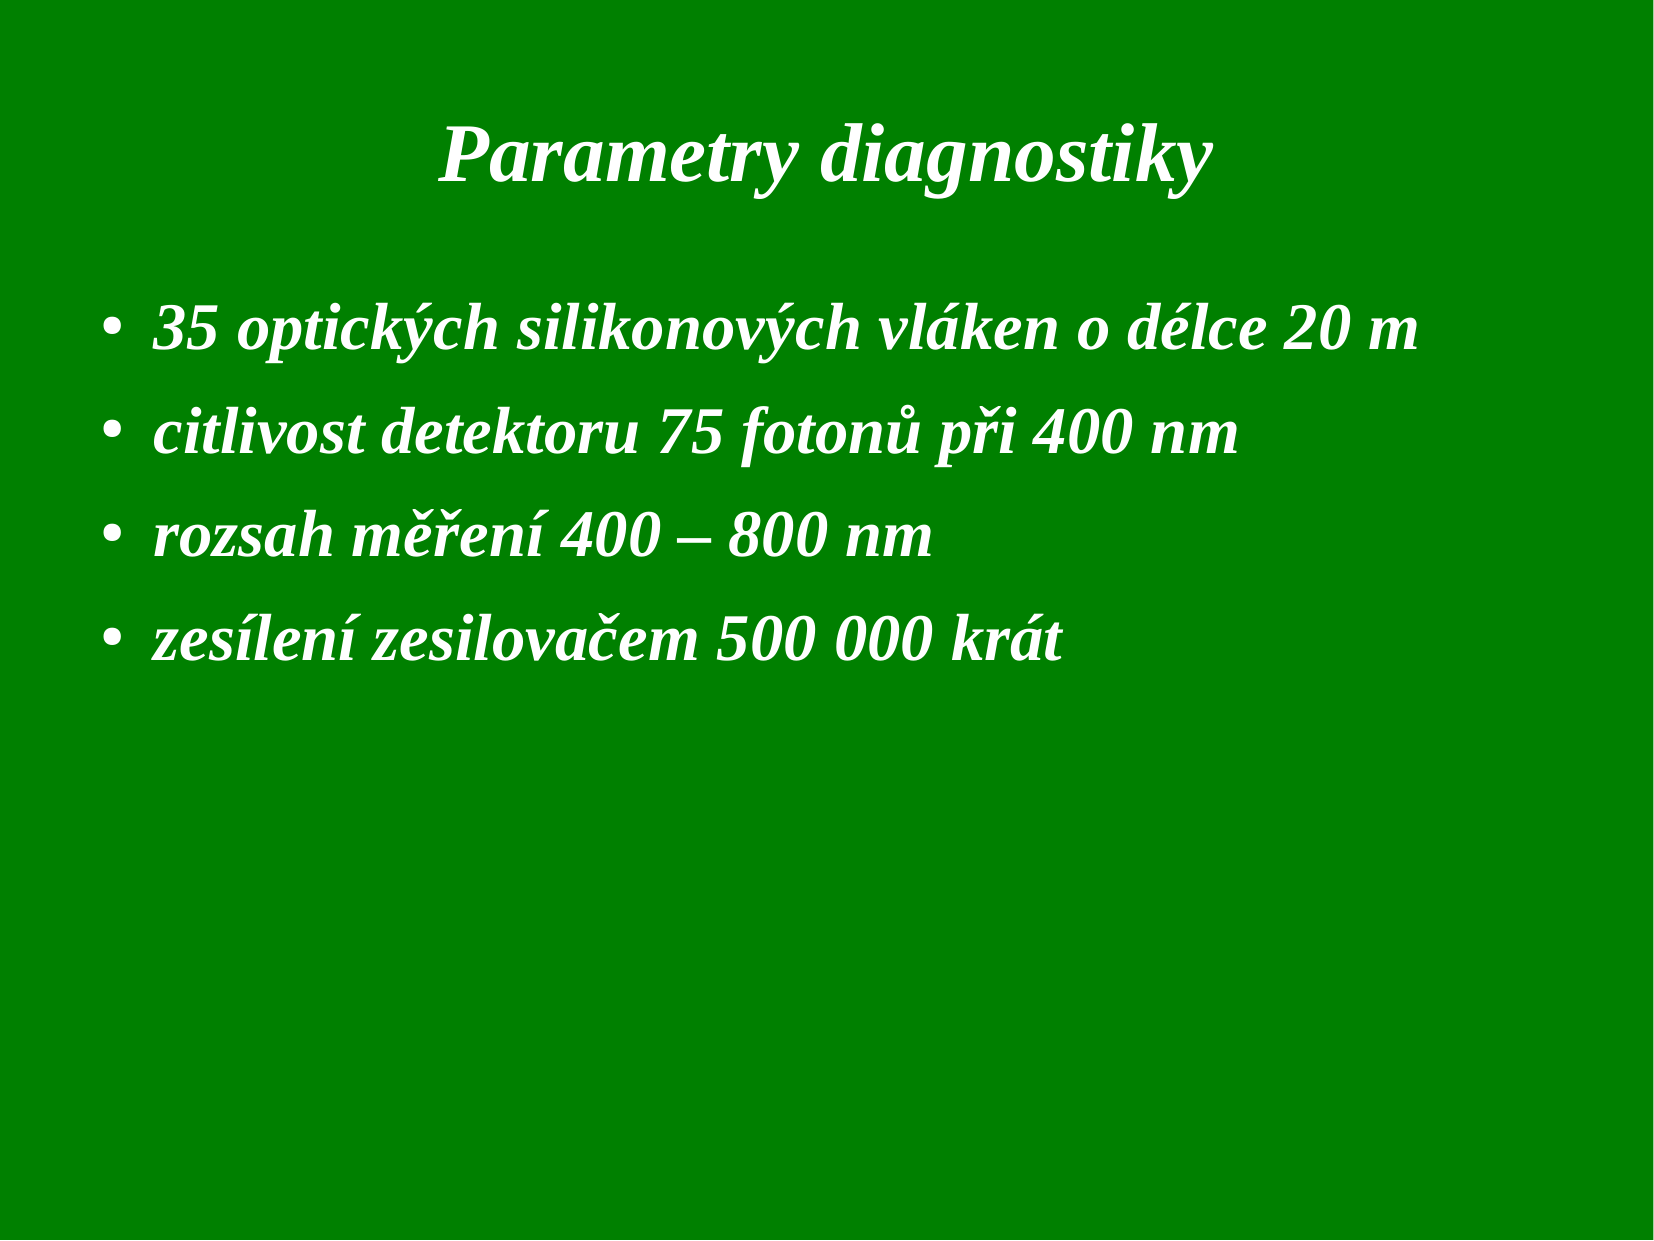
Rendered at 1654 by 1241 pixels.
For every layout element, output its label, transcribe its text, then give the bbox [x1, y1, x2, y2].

title Parametry diagnostiky [82, 49, 1571, 257]
list 35 optických silikonových vláken o délce 20 m citlivost detektoru 75 fotonů při 400 nm rozsah měření 400 – 800 nm zesílení zesilovačem 500 000 krát [82, 290, 1571, 1109]
